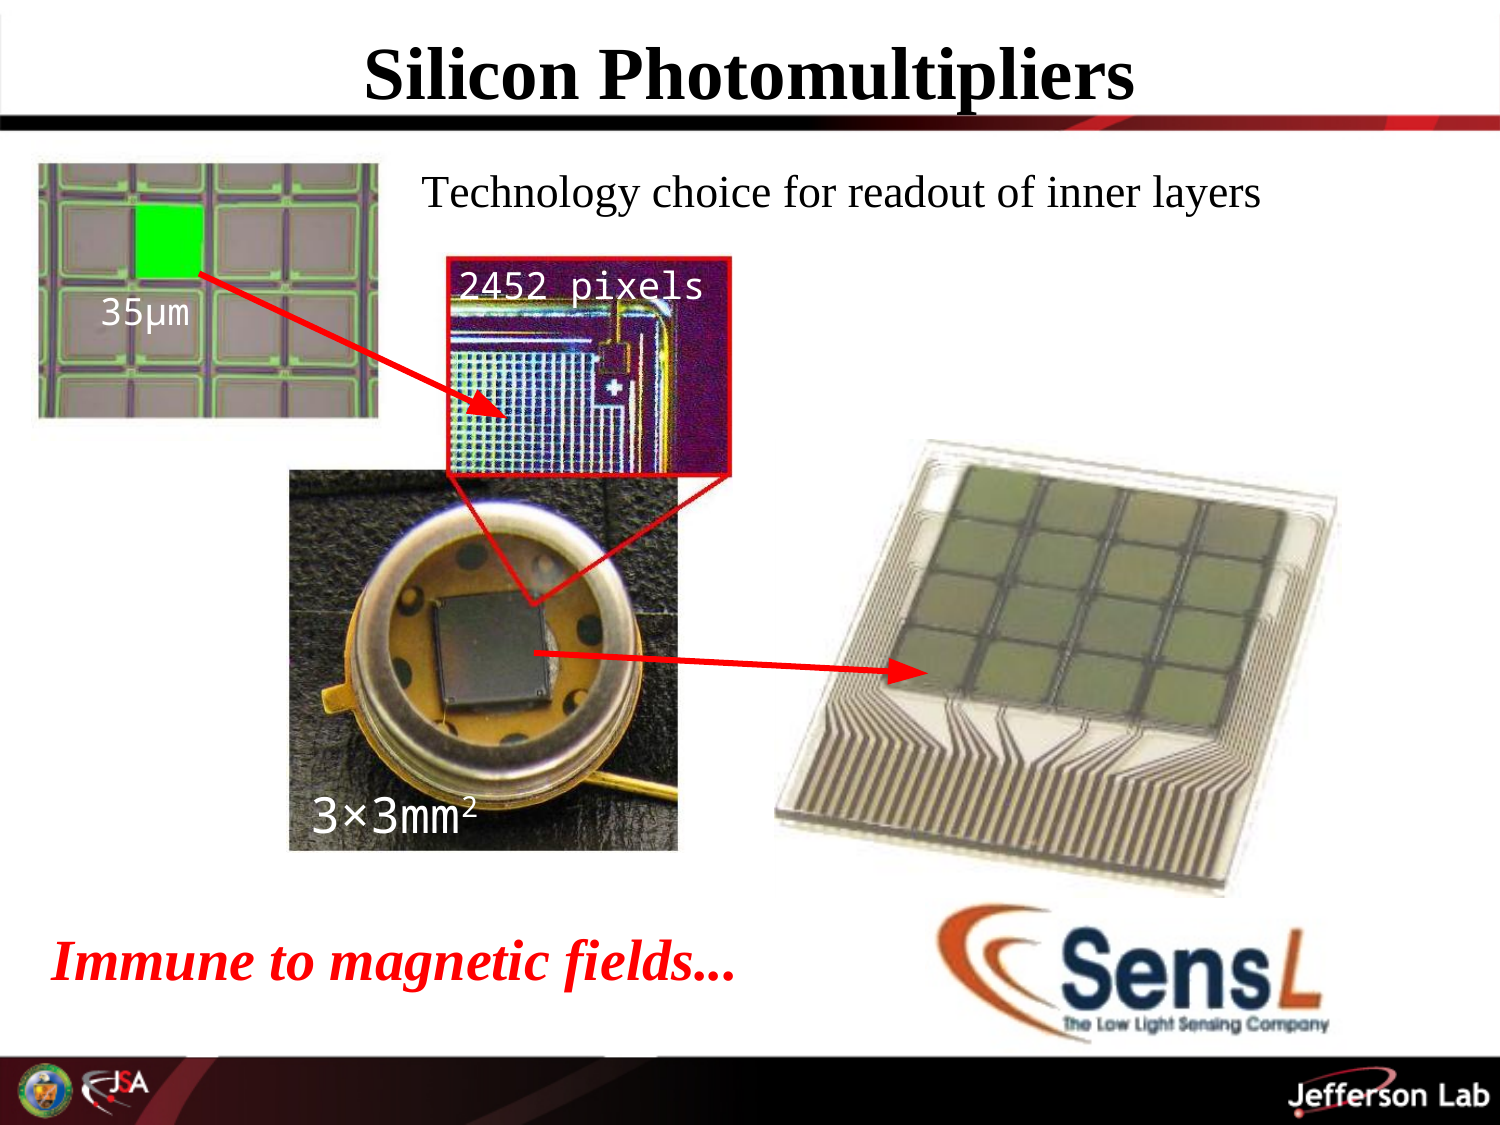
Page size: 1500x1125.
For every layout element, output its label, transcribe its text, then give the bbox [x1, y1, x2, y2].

title Silicon Photomultipliers [112, 0, 1388, 151]
text_box 3×3mm2 [310, 779, 477, 839]
text_box Immune to magnetic fields... [51, 930, 910, 999]
picture [0, 0, 1500, 1125]
text_box Technology choice for readout of inner layers [408, 164, 1437, 223]
text_box 2452 pixels [457, 259, 752, 311]
text_box 35µm [100, 285, 189, 330]
